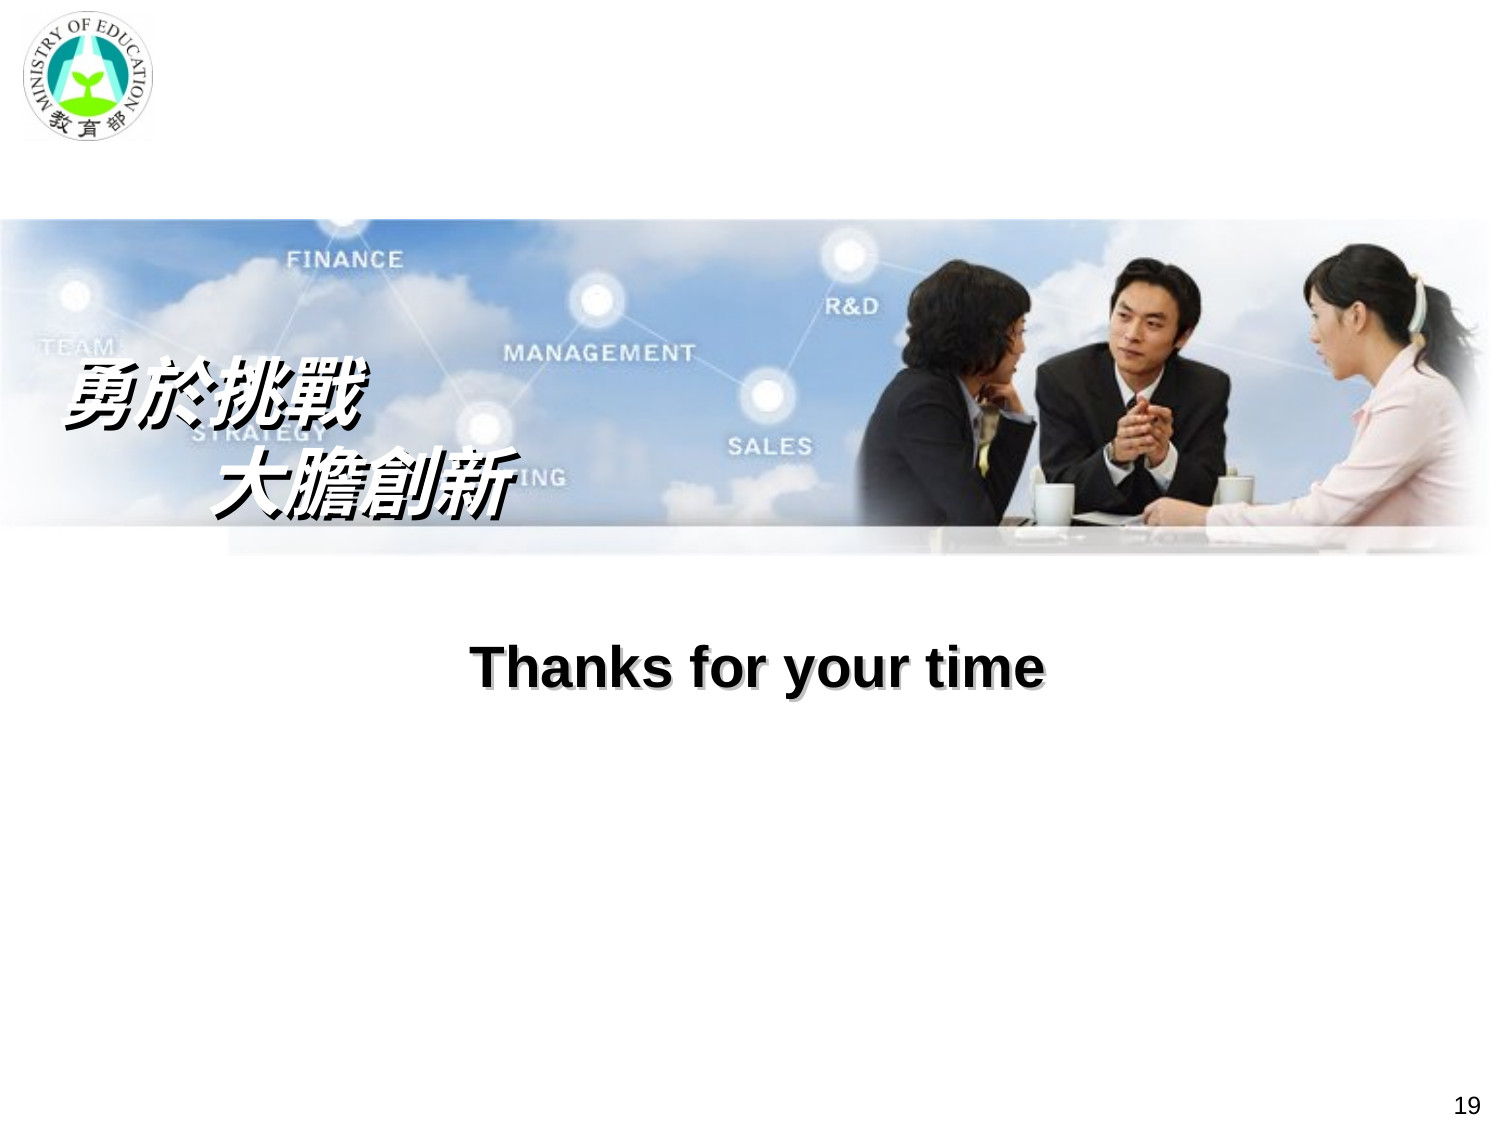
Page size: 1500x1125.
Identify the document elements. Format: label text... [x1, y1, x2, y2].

picture [0, 220, 1496, 556]
text_box 勇於挑戰 大膽創新 [41, 314, 596, 555]
text_box Thanks for your time [455, 622, 1062, 707]
